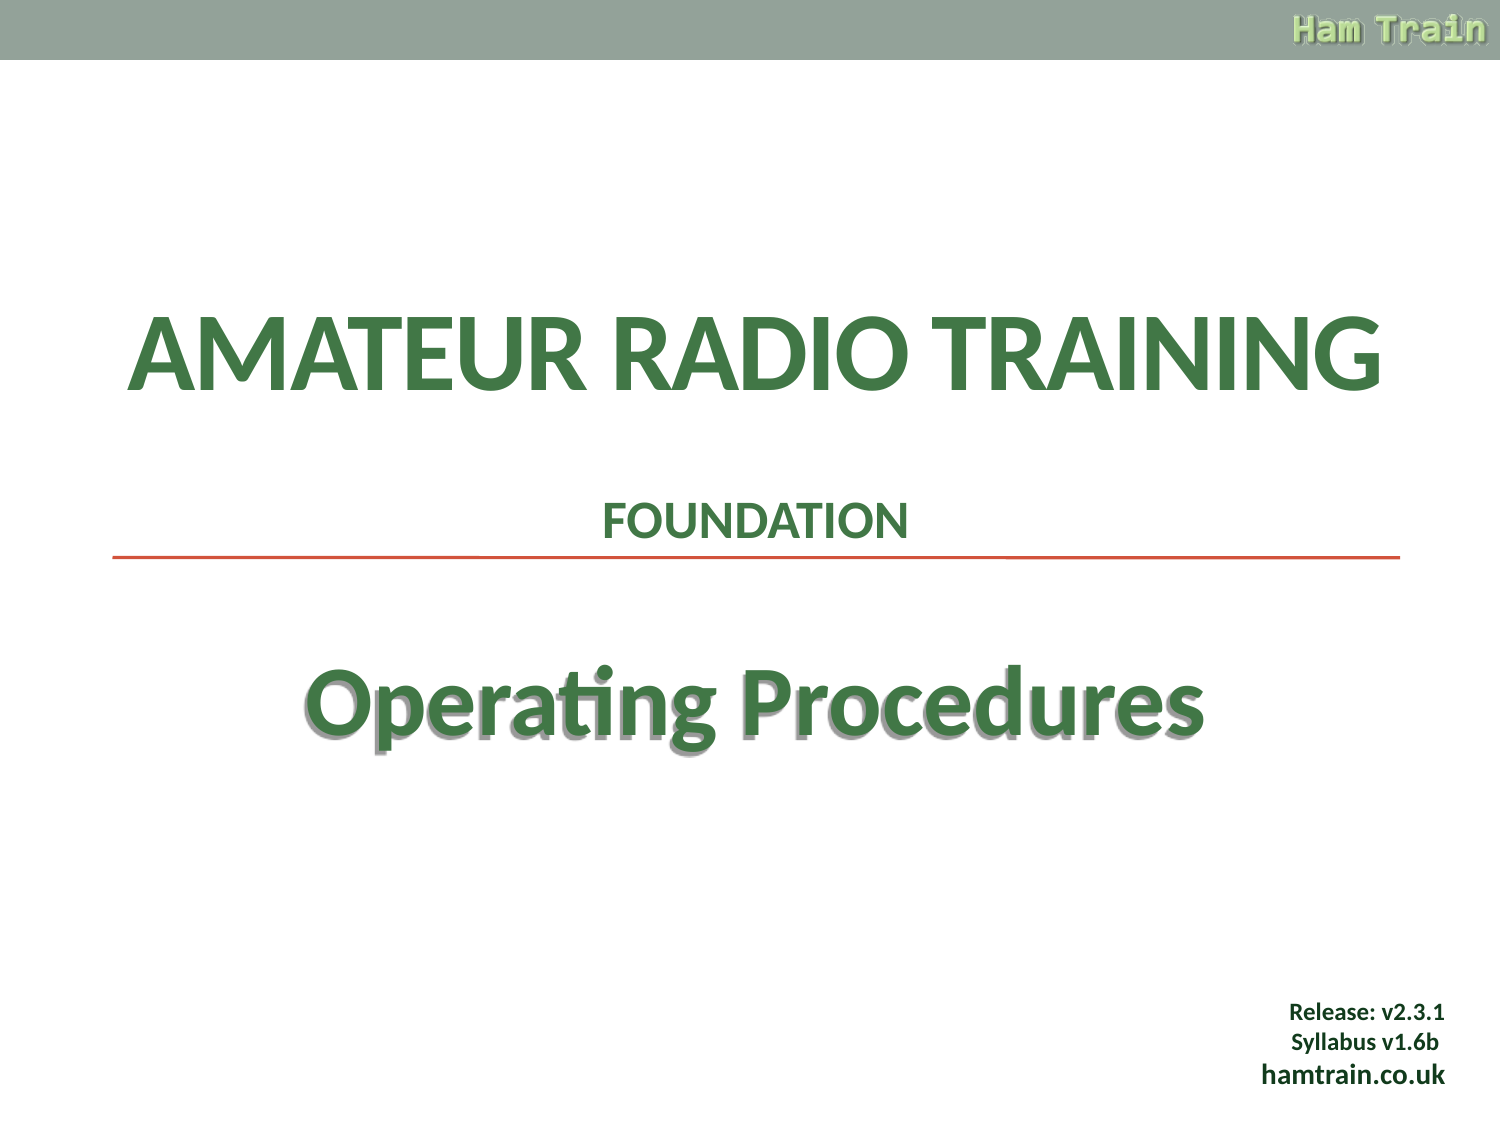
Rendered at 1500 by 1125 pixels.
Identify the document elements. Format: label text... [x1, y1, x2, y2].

text_box Release: v2.3.1 Syllabus v1.6b hamtrain.co.uk [1246, 987, 1470, 1099]
text_box FOUNDATION [112, 477, 1400, 558]
title AMATEUR RADIO TRAINING [112, 224, 1401, 421]
subtitle Operating Procedures [112, 628, 1400, 723]
